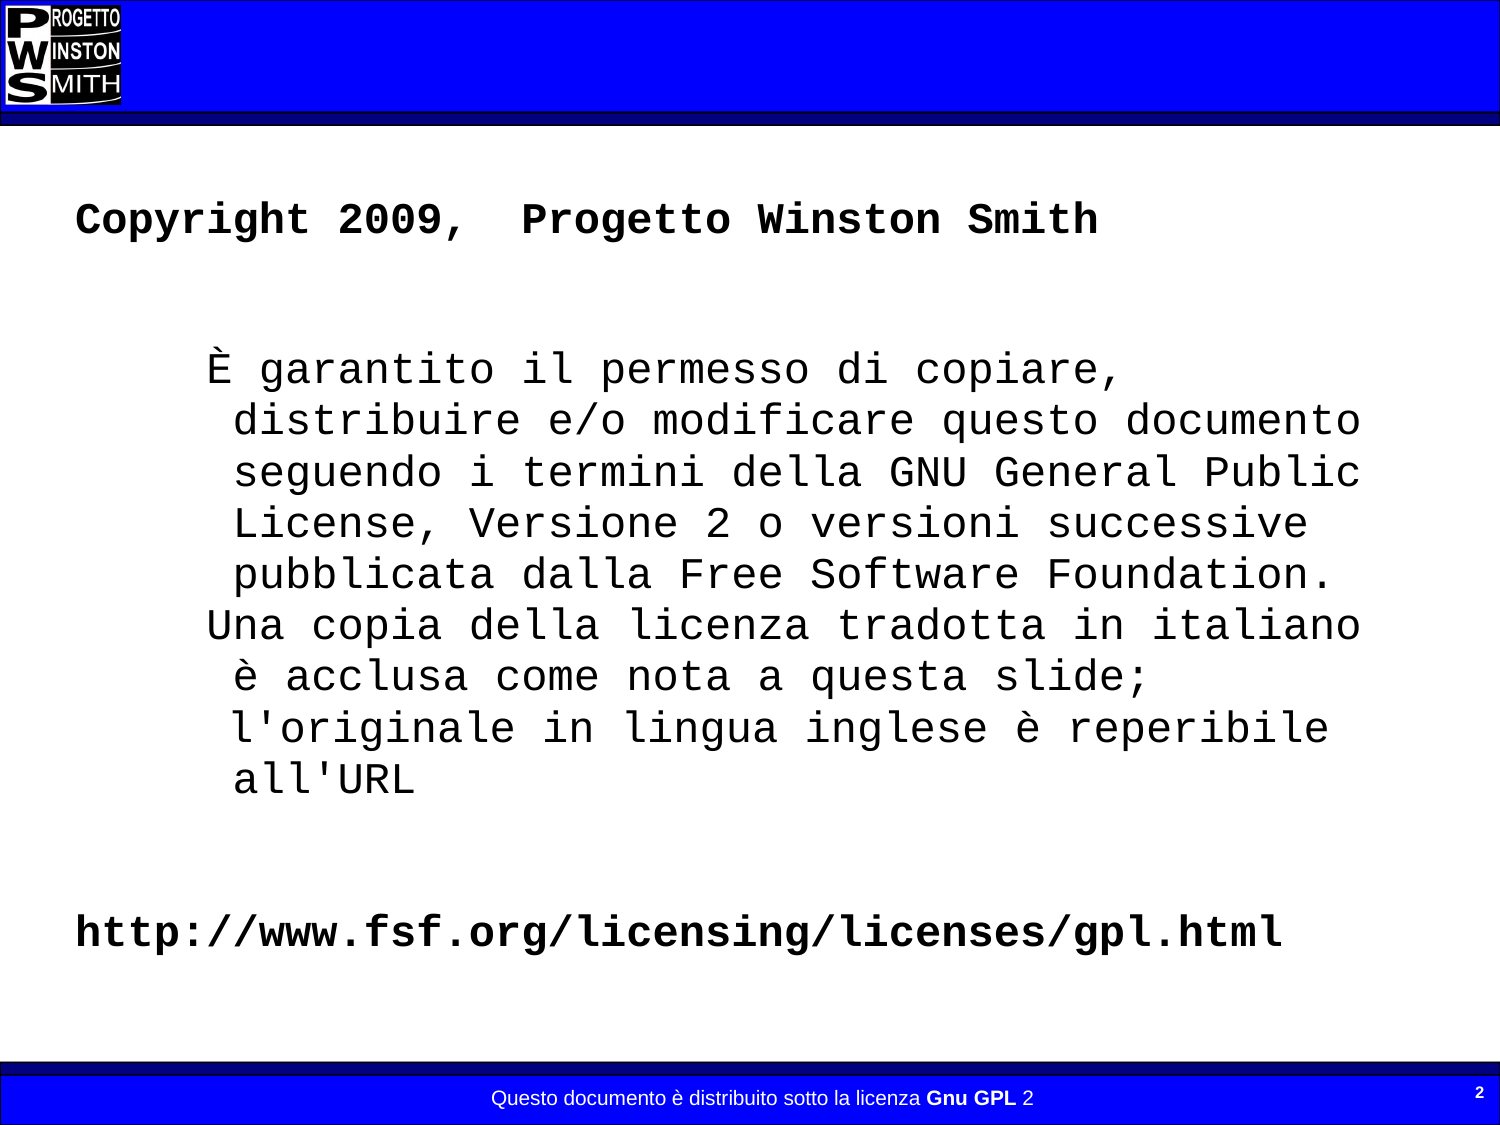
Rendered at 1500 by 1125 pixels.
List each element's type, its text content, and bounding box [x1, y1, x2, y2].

picture [5, 5, 121, 105]
text_box Copyright 2009, Progetto Winston Smith È garantito il permesso di copiare, distribuire e/o modificare questo documento seguendo i termini della GNU General Public License, Versione 2 o versioni successive pubblicata dalla Free Software Foundation. Una copia della licenza tradotta in italiano è acclusa come nota a questa slide; l'originale in lingua inglese è reperibile all'URL http://www.fsf.org/licensing/licenses/gpl.html [59, 324, 1382, 885]
